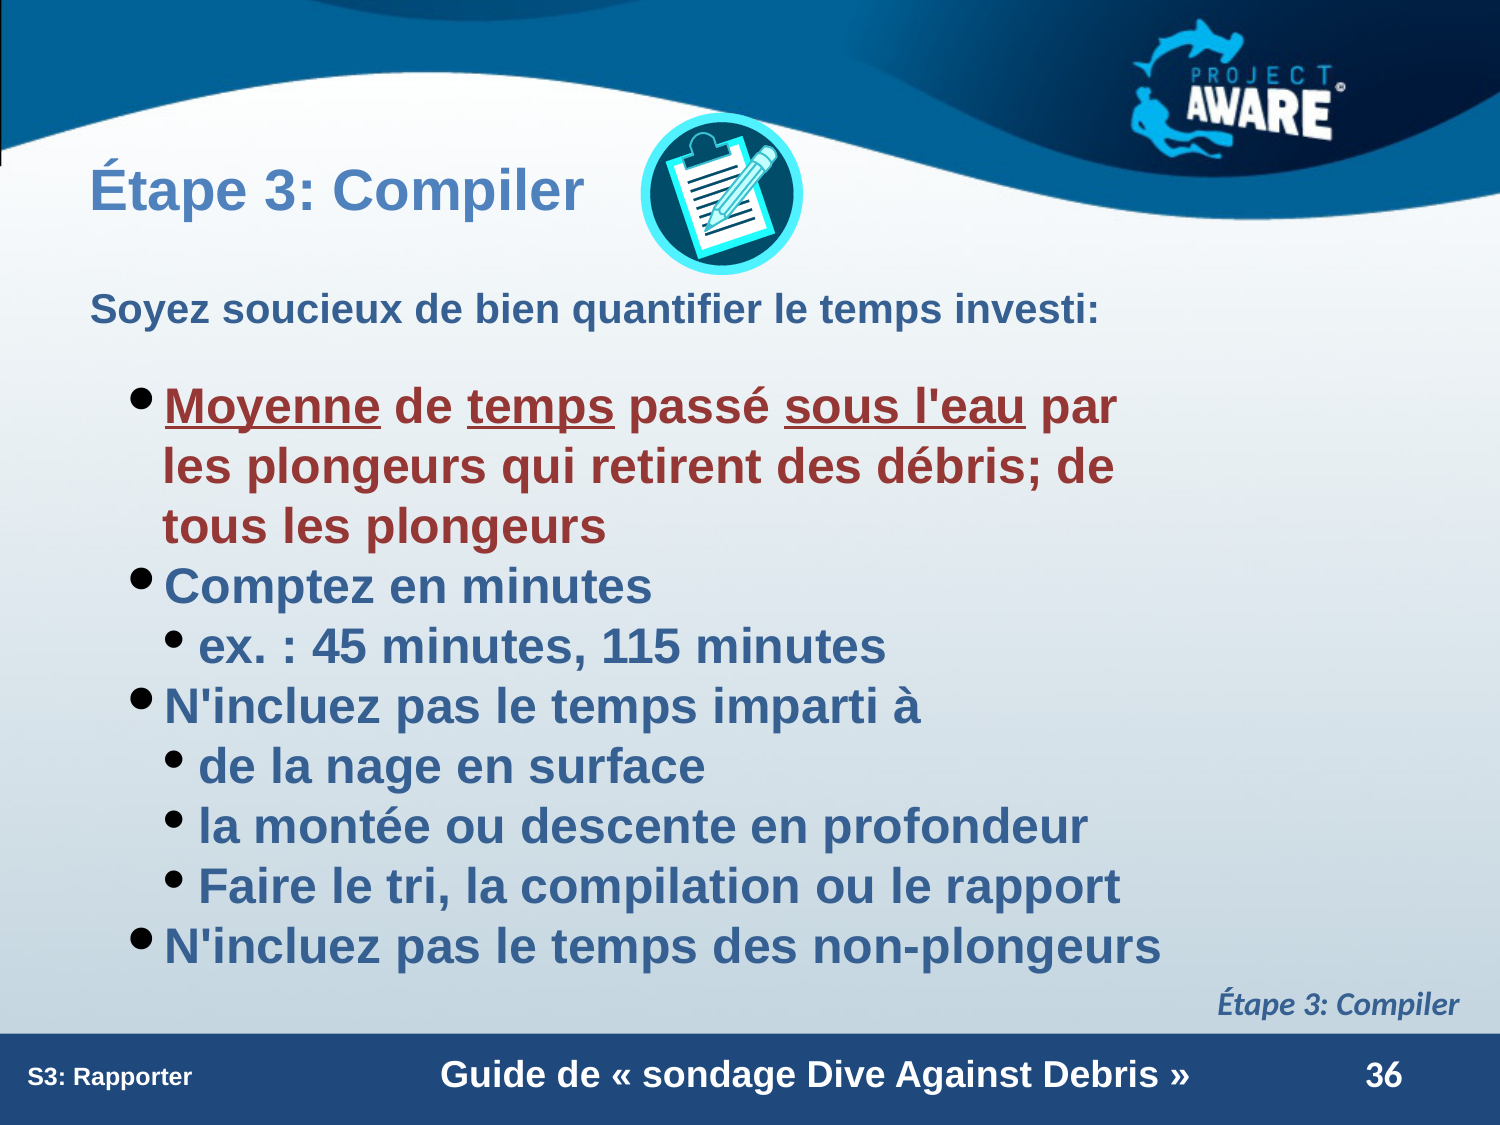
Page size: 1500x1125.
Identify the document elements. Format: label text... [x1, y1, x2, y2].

picture [0, 0, 1500, 1037]
text_box Soyez soucieux de bien quantifier le temps investi: [75, 274, 1146, 355]
text_box Étape 3: Compiler [75, 145, 615, 237]
text_box Guide de « sondage Dive Against Debris » [425, 1042, 1276, 1103]
text_box Moyenne de temps passé sous l'eau par les plongeurs qui retirent des débris; de tous les plongeurs Comptez en minutes ex. : 45 minutes, 115 minutes N'incluez pas le temps imparti à de la nage en surface la montée ou descente en profondeur Faire le tri, la compilation ou le rapport N'incluez pas le temps des non-plongeurs [112, 365, 1205, 934]
text_box S3: Rapporter [12, 1052, 425, 1103]
text_box <numéro> [1350, 1042, 1475, 1103]
text_box Étape 3: Compiler [999, 975, 1475, 1025]
